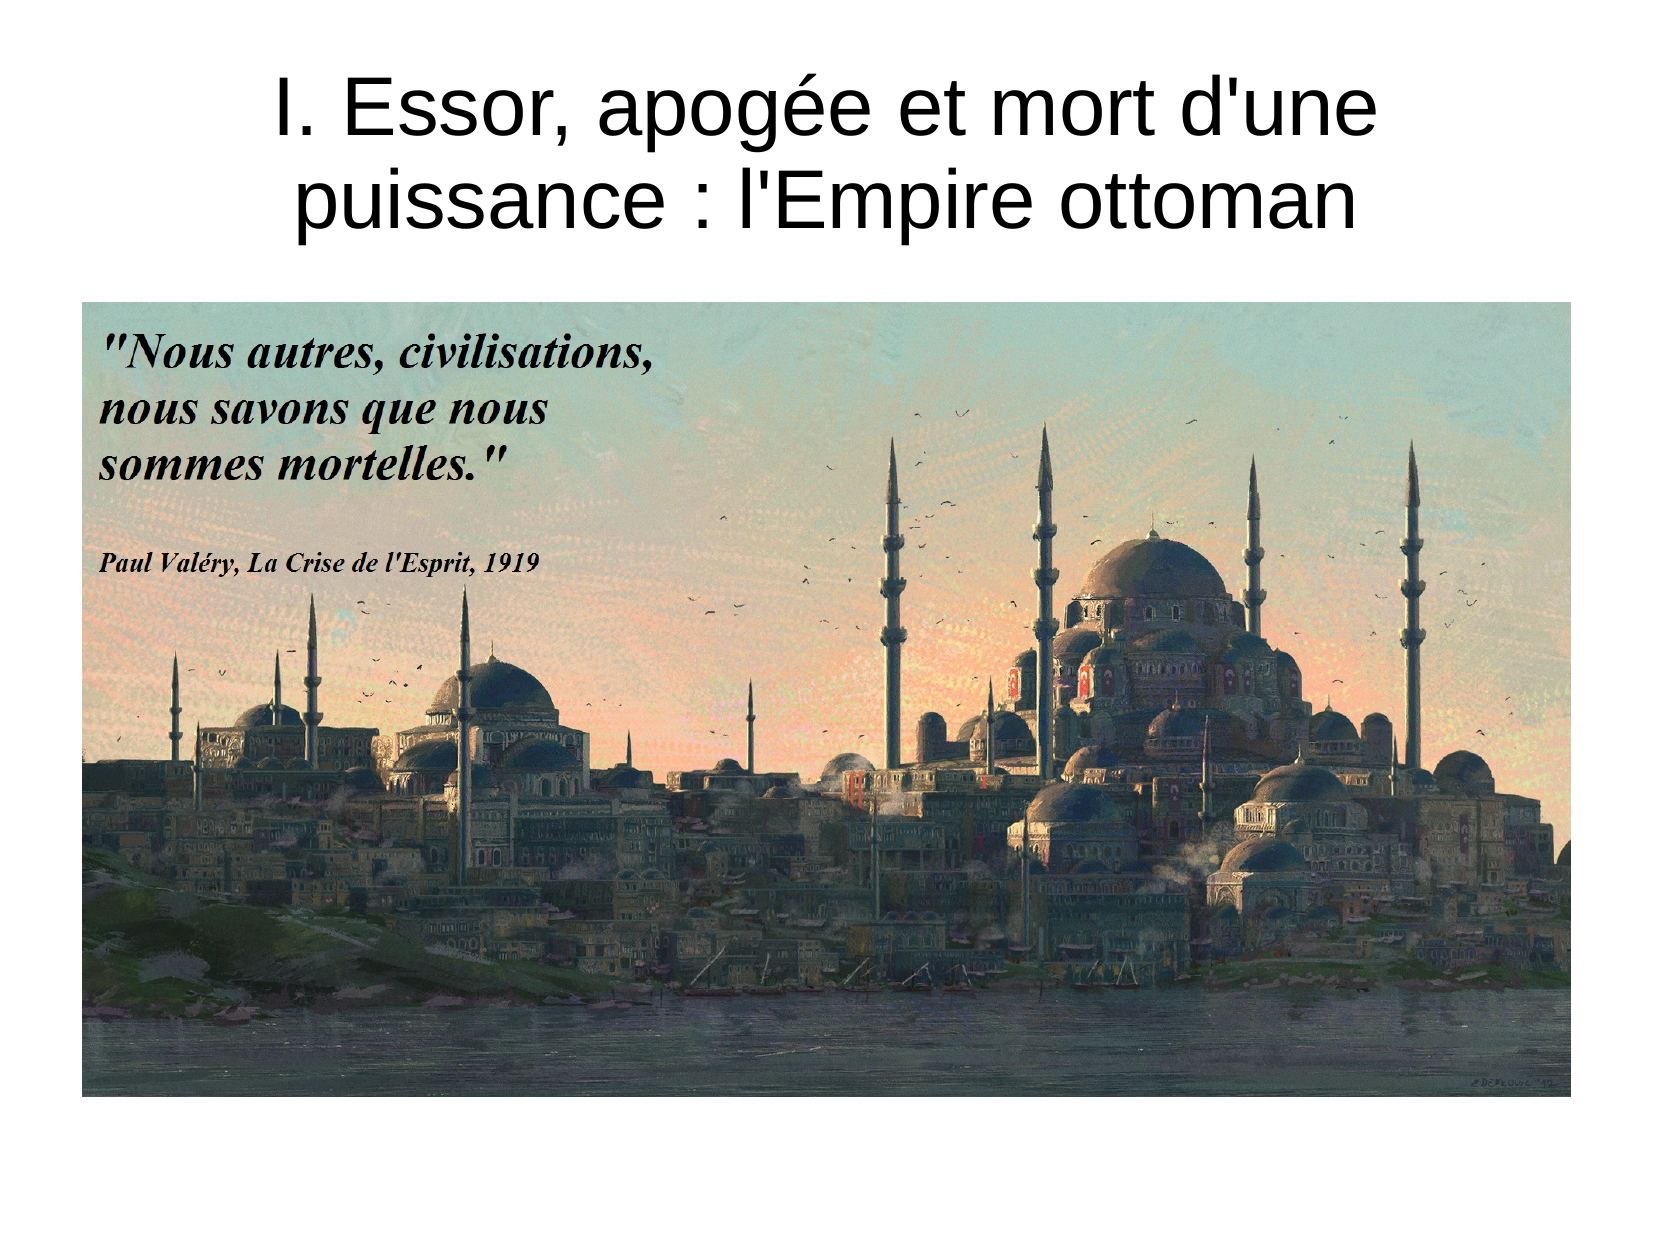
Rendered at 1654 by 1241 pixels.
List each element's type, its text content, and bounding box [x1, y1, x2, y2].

title I. Essor, apogée et mort d'une puissance : l'Empire ottoman [82, 49, 1571, 257]
picture [82, 302, 1571, 1097]
